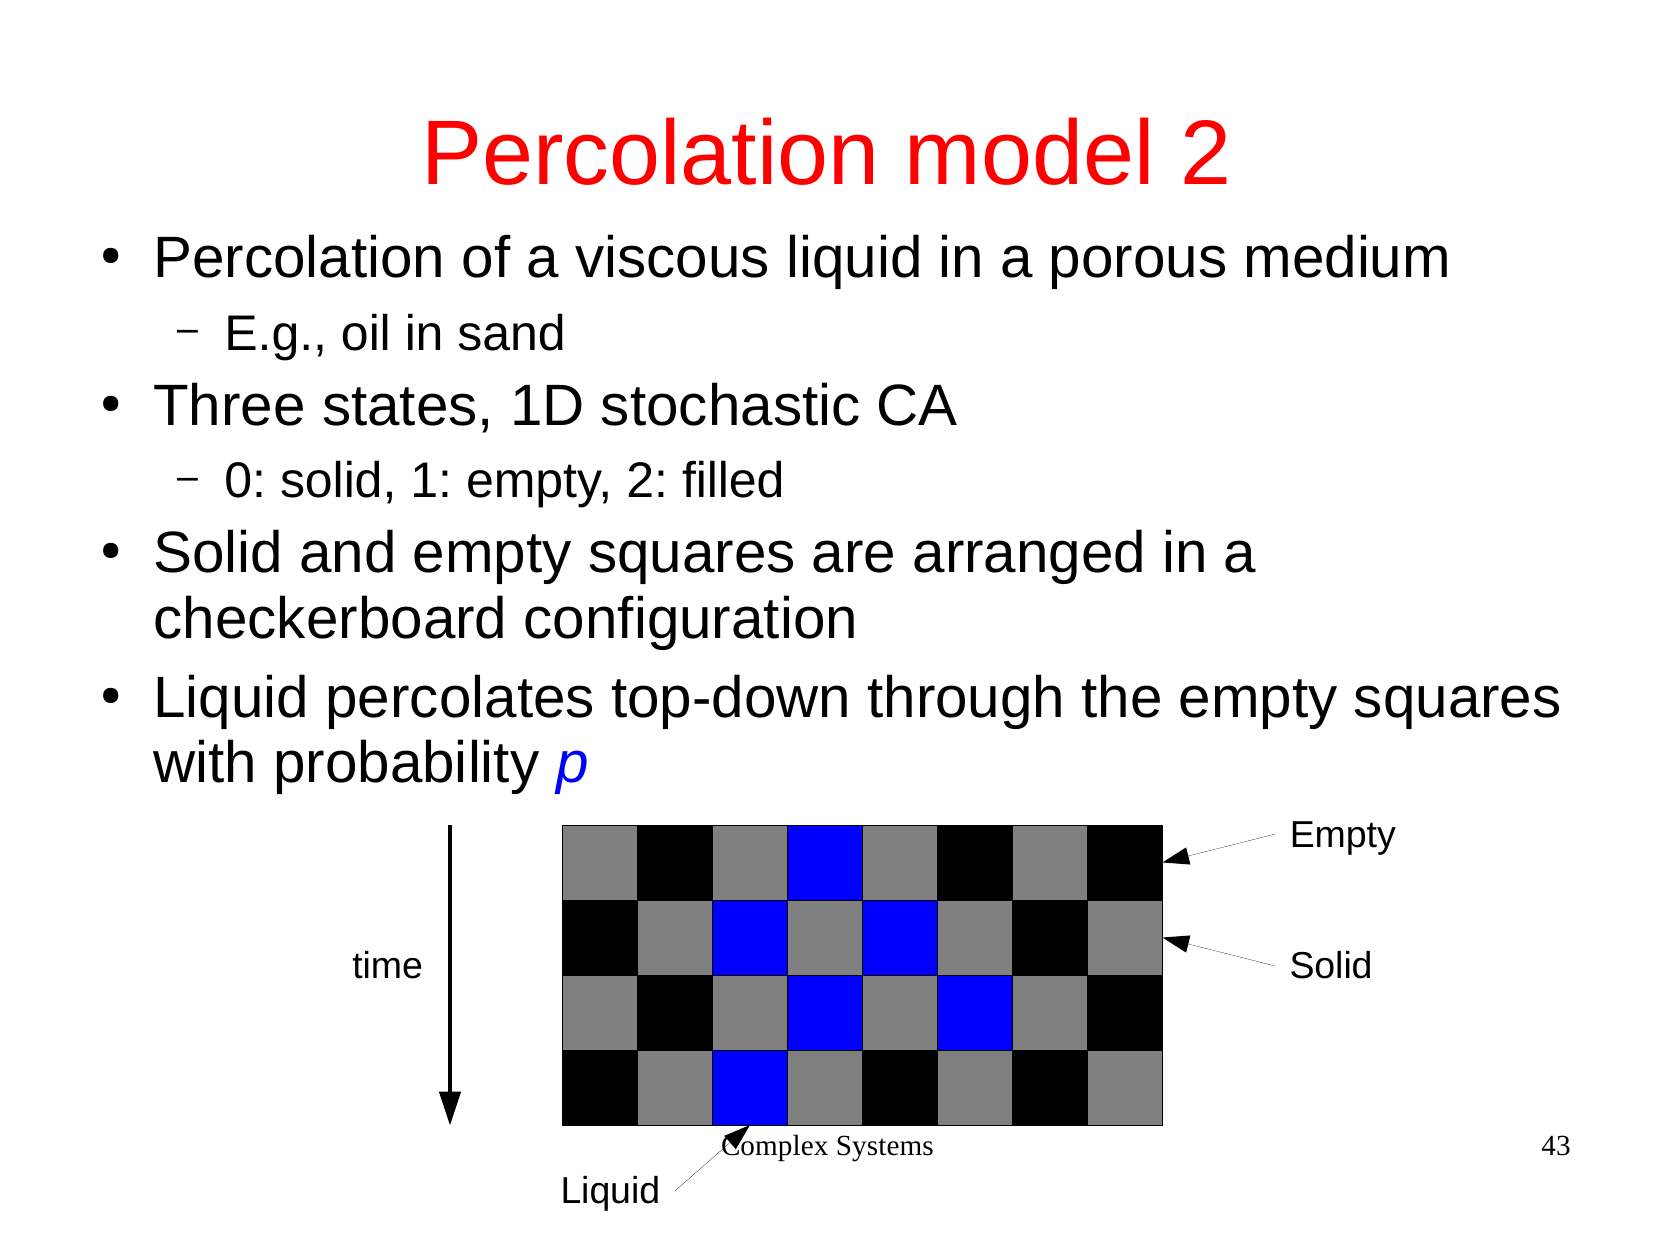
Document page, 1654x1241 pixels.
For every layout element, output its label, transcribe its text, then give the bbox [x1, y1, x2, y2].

list Percolation of a viscous liquid in a porous medium E.g., oil in sand Three states, 1D stochastic CA 0: solid, 1: empty, 2: filled Solid and empty squares are arranged in a checkerboard configuration Liquid percolates top-down through the empty squares with probability p [82, 225, 1571, 1109]
title Percolation model 2 [82, 49, 1571, 225]
text_box Solid [1274, 937, 1388, 995]
text_box time [337, 937, 438, 995]
text_box [562, 825, 1163, 1126]
text_box Liquid [545, 1162, 676, 1220]
text_box Empty [1275, 805, 1411, 863]
